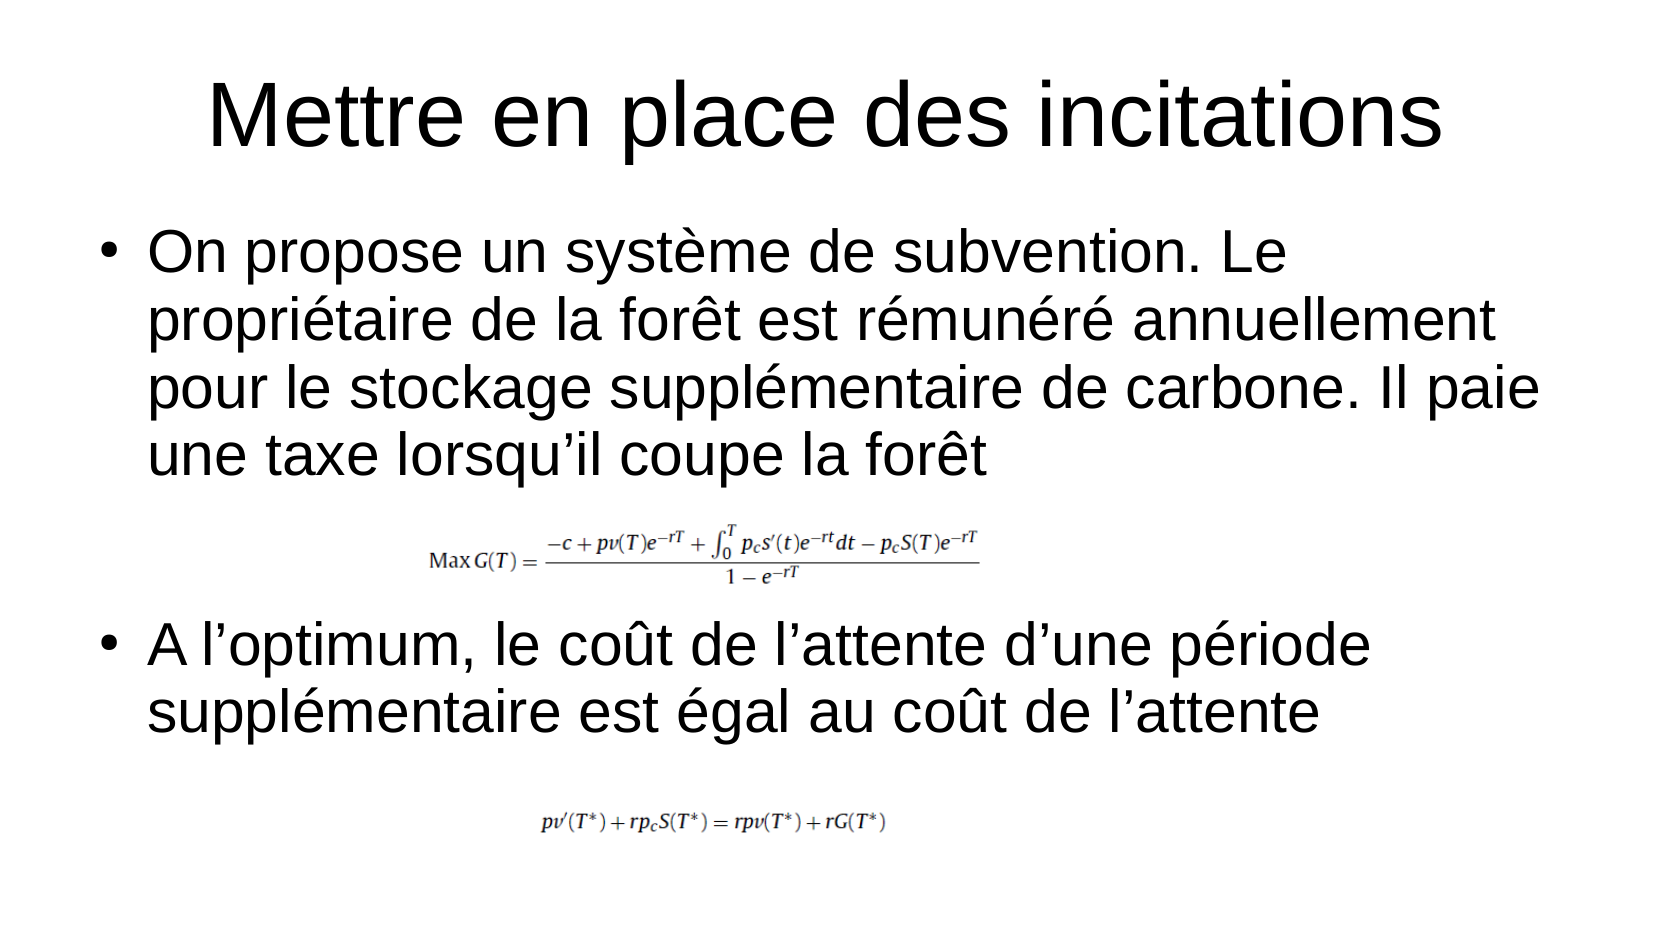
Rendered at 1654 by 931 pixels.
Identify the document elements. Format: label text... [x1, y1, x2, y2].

picture [531, 797, 895, 847]
list On propose un système de subvention. Le propriétaire de la forêt est rémunéré annuellement pour le stockage supplémentaire de carbone. Il paie une taxe lorsqu’il coupe la forêt A l’optimum, le coût de l’attente d’une période supplémentaire est égal au coût de l’attente [82, 217, 1571, 758]
title Mettre en place des incitations [82, 37, 1571, 193]
picture [416, 520, 1004, 591]
